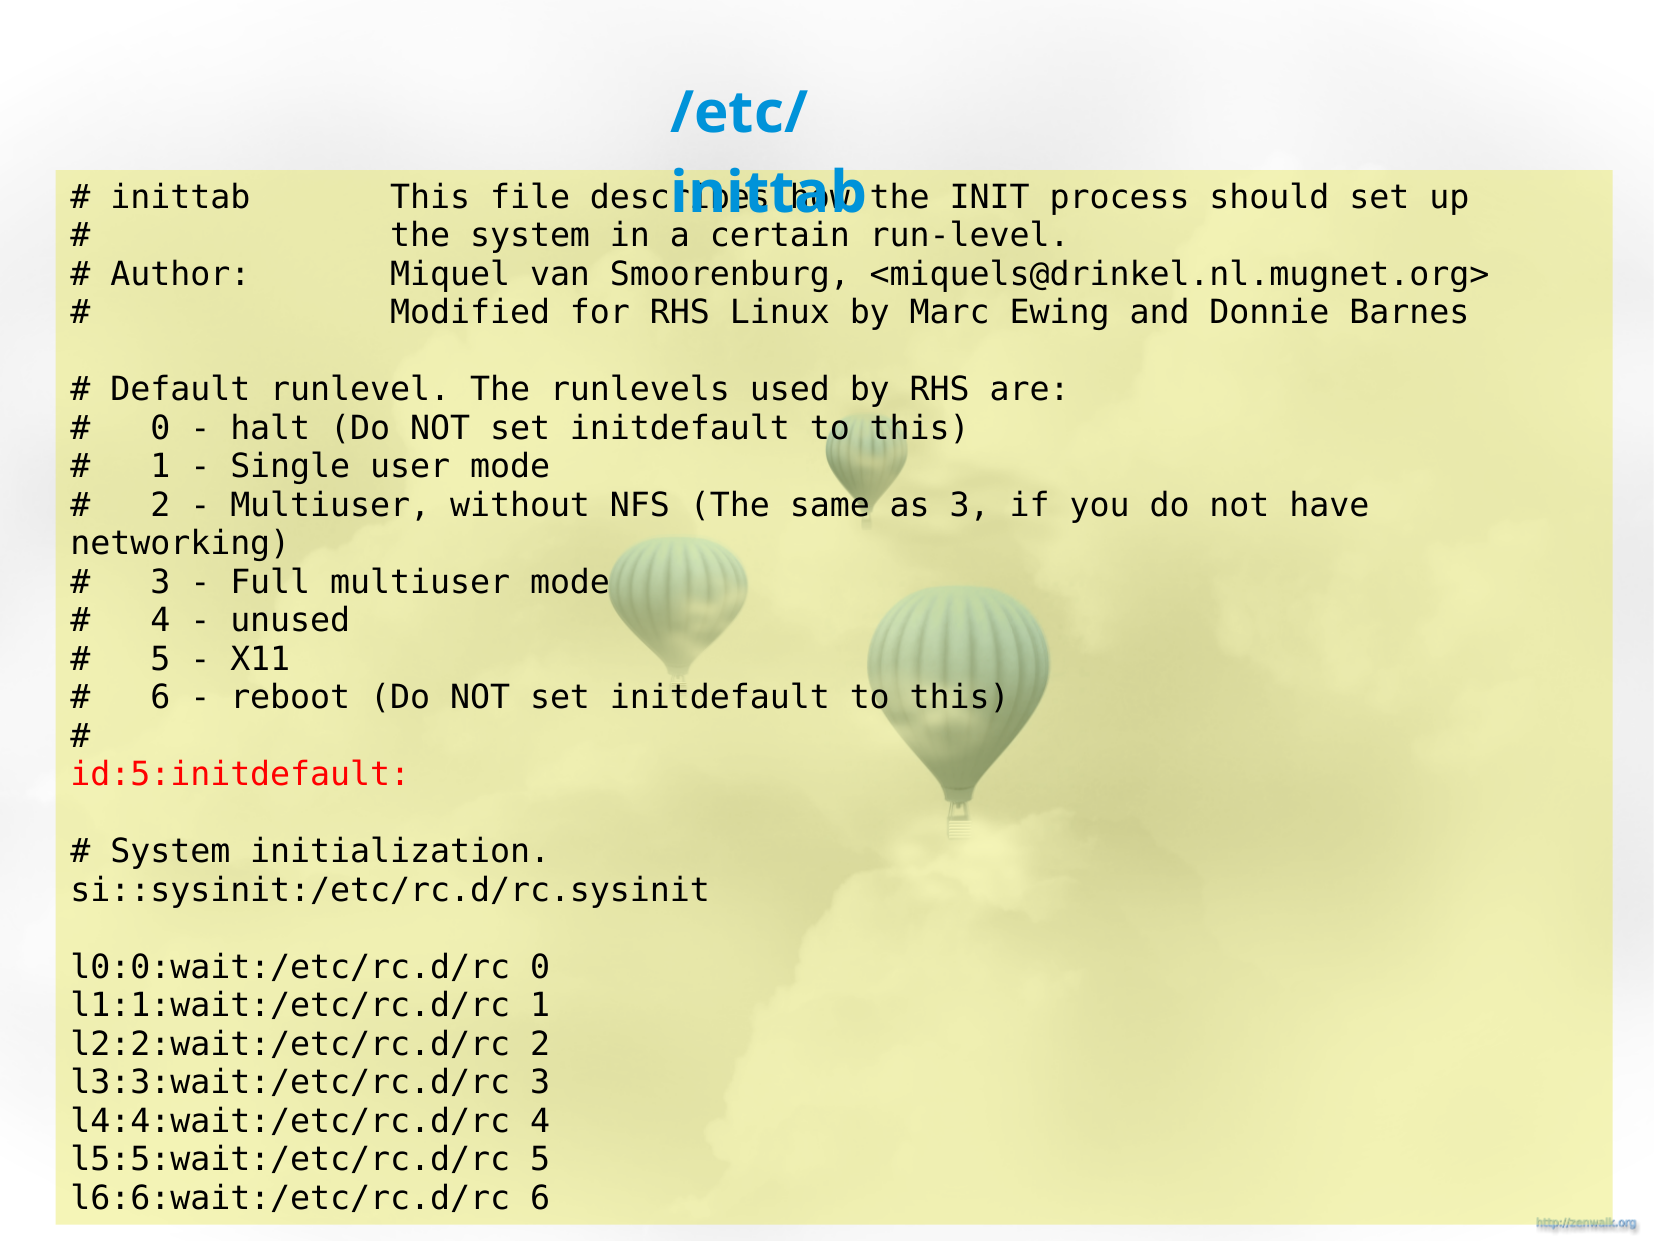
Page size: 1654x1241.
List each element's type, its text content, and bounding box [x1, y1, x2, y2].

text_box /etc/inittab [655, 63, 1011, 149]
text_box # inittab This file describes how the INIT process should set up # the system in a certain run-level. # Author: Miquel van Smoorenburg, <miquels@drinkel.nl.mugnet.org> # Modified for RHS Linux by Marc Ewing and Donnie Barnes # Default runlevel. The runlevels used by RHS are: # 0 - halt (Do NOT set initdefault to this) # 1 - Single user mode # 2 - Multiuser, without NFS (The same as 3, if you do not have networking) # 3 - Full multiuser mode # 4 - unused # 5 - X11 # 6 - reboot (Do NOT set initdefault to this) # id:5:initdefault: # System initialization. si::sysinit:/etc/rc.d/rc.sysinit l0:0:wait:/etc/rc.d/rc 0 l1:1:wait:/etc/rc.d/rc 1 l2:2:wait:/etc/rc.d/rc 2 l3:3:wait:/etc/rc.d/rc 3 l4:4:wait:/etc/rc.d/rc 4 l5:5:wait:/etc/rc.d/rc 5 l6:6:wait:/etc/rc.d/rc 6 [55, 170, 1613, 1225]
